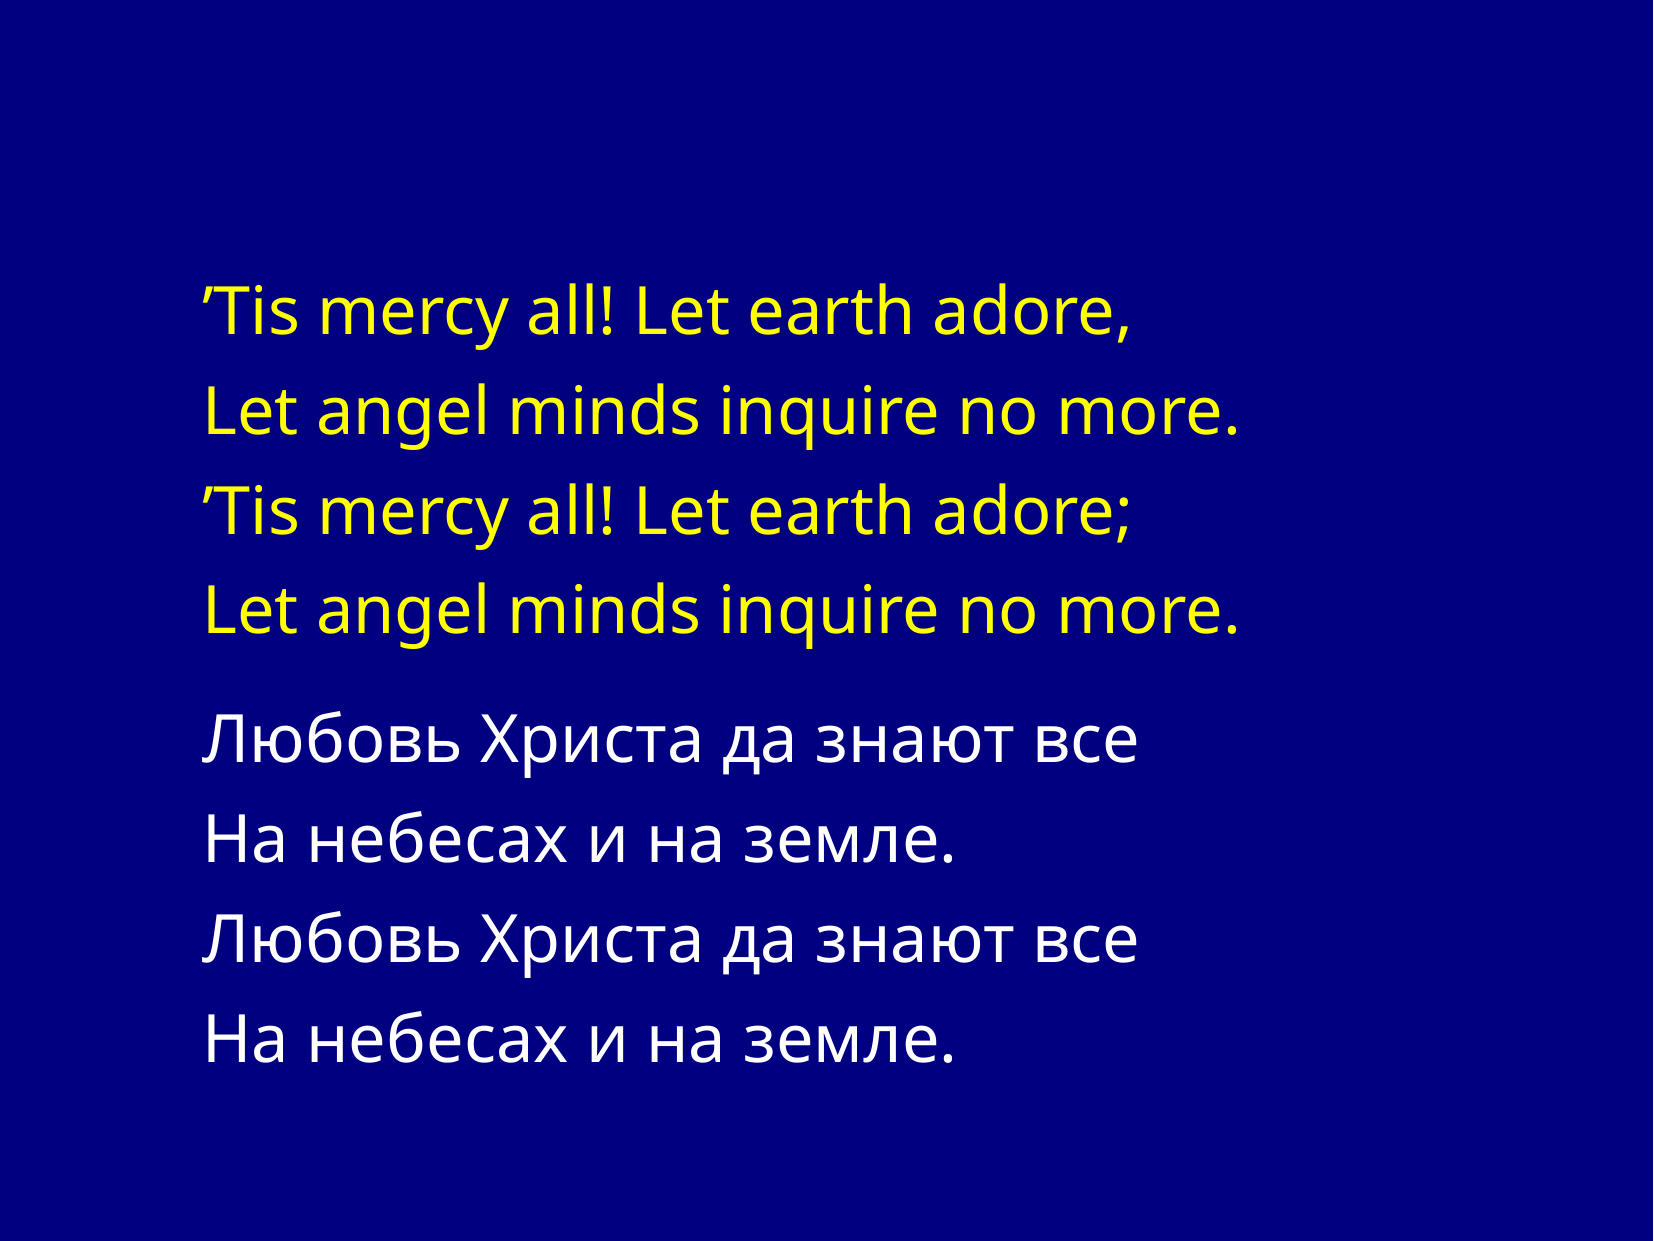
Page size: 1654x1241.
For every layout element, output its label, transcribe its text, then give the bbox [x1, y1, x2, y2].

text_box Любовь Христа да знают все На небесах и на земле. Любовь Христа да знают все На небесах и на земле. [75, 675, 1576, 1163]
text_box ’Tis mercy all! Let earth adore, Let angel minds inquire no more. ’Tis mercy all! Let earth adore; Let angel minds inquire no more. [75, 56, 1651, 638]
